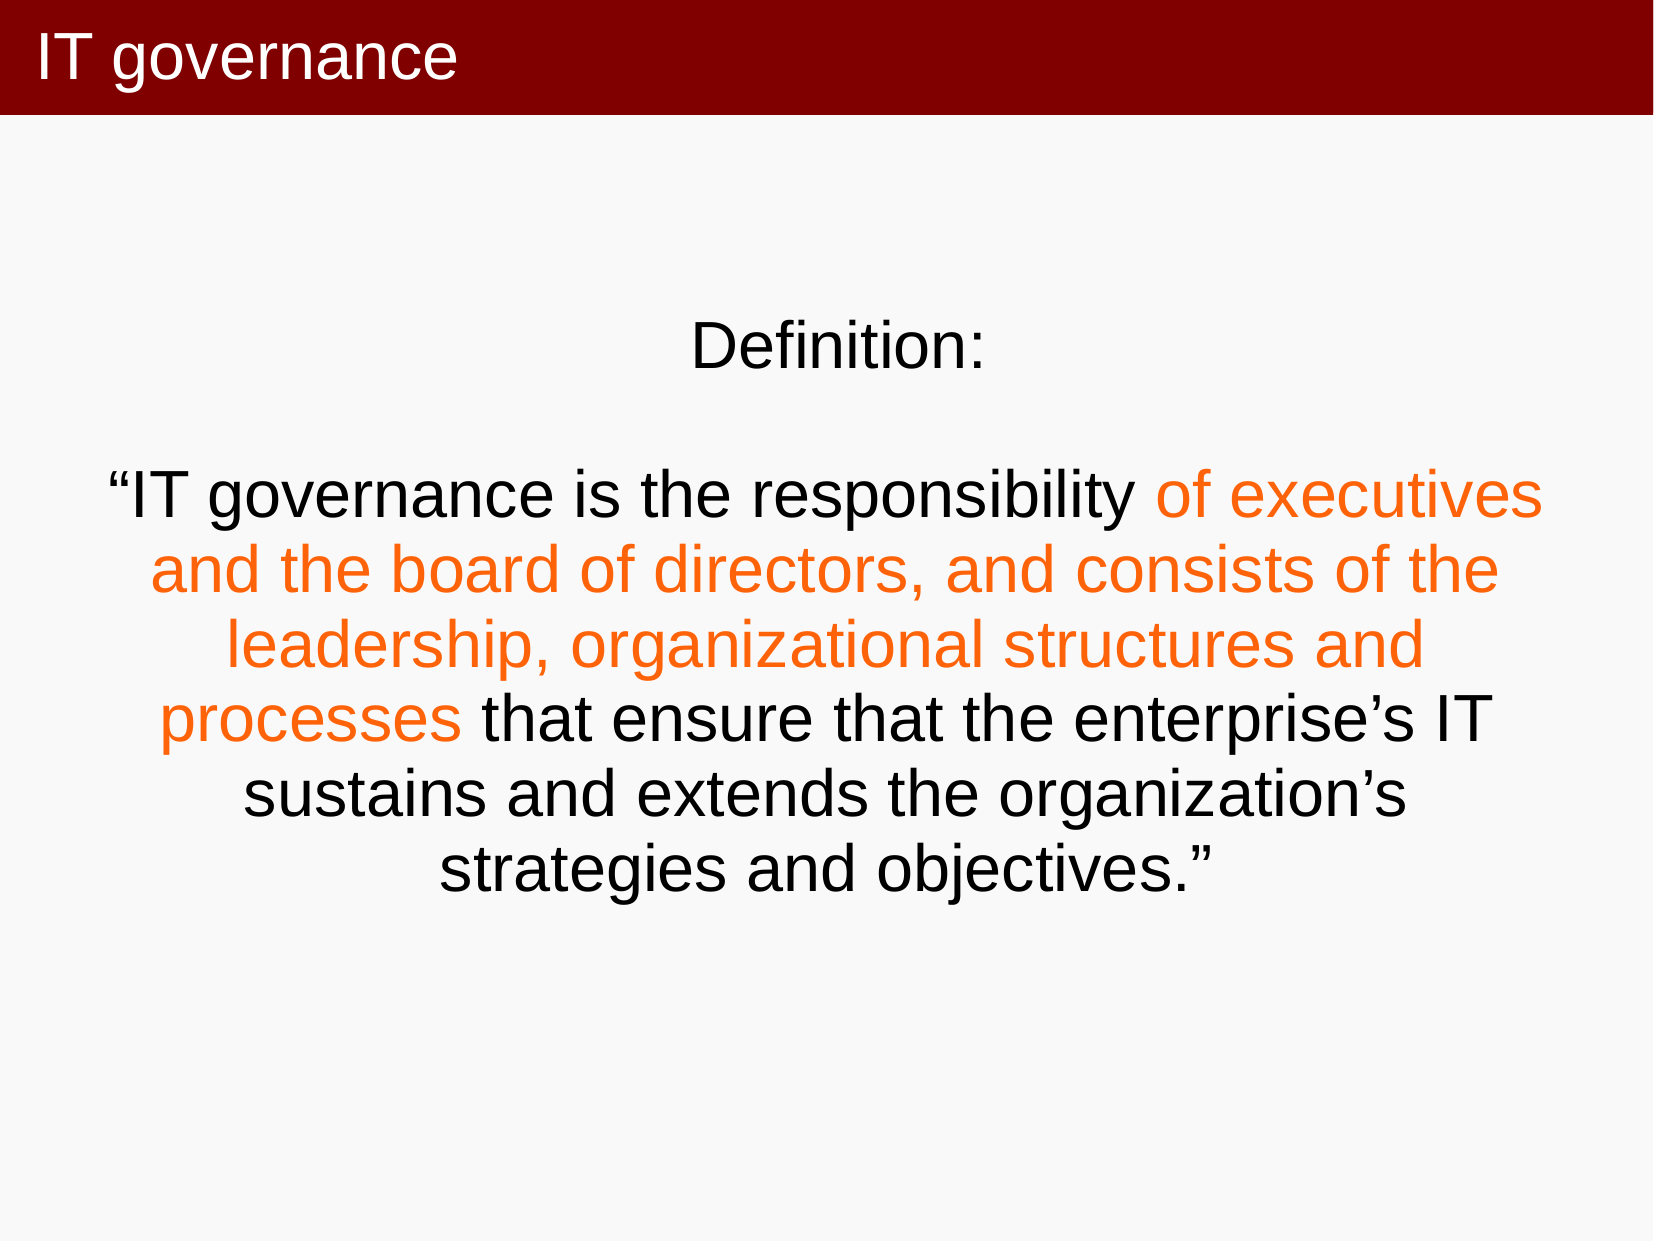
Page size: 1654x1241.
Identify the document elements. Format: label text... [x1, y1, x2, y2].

subtitle Definition: “IT governance is the responsibility of executives and the board of directors, and consists of the leadership, organizational structures and processes that ensure that the enterprise’s IT sustains and extends the organization’s strategies and objectives.” [94, 197, 1560, 1016]
title IT governance [35, 18, 1524, 94]
